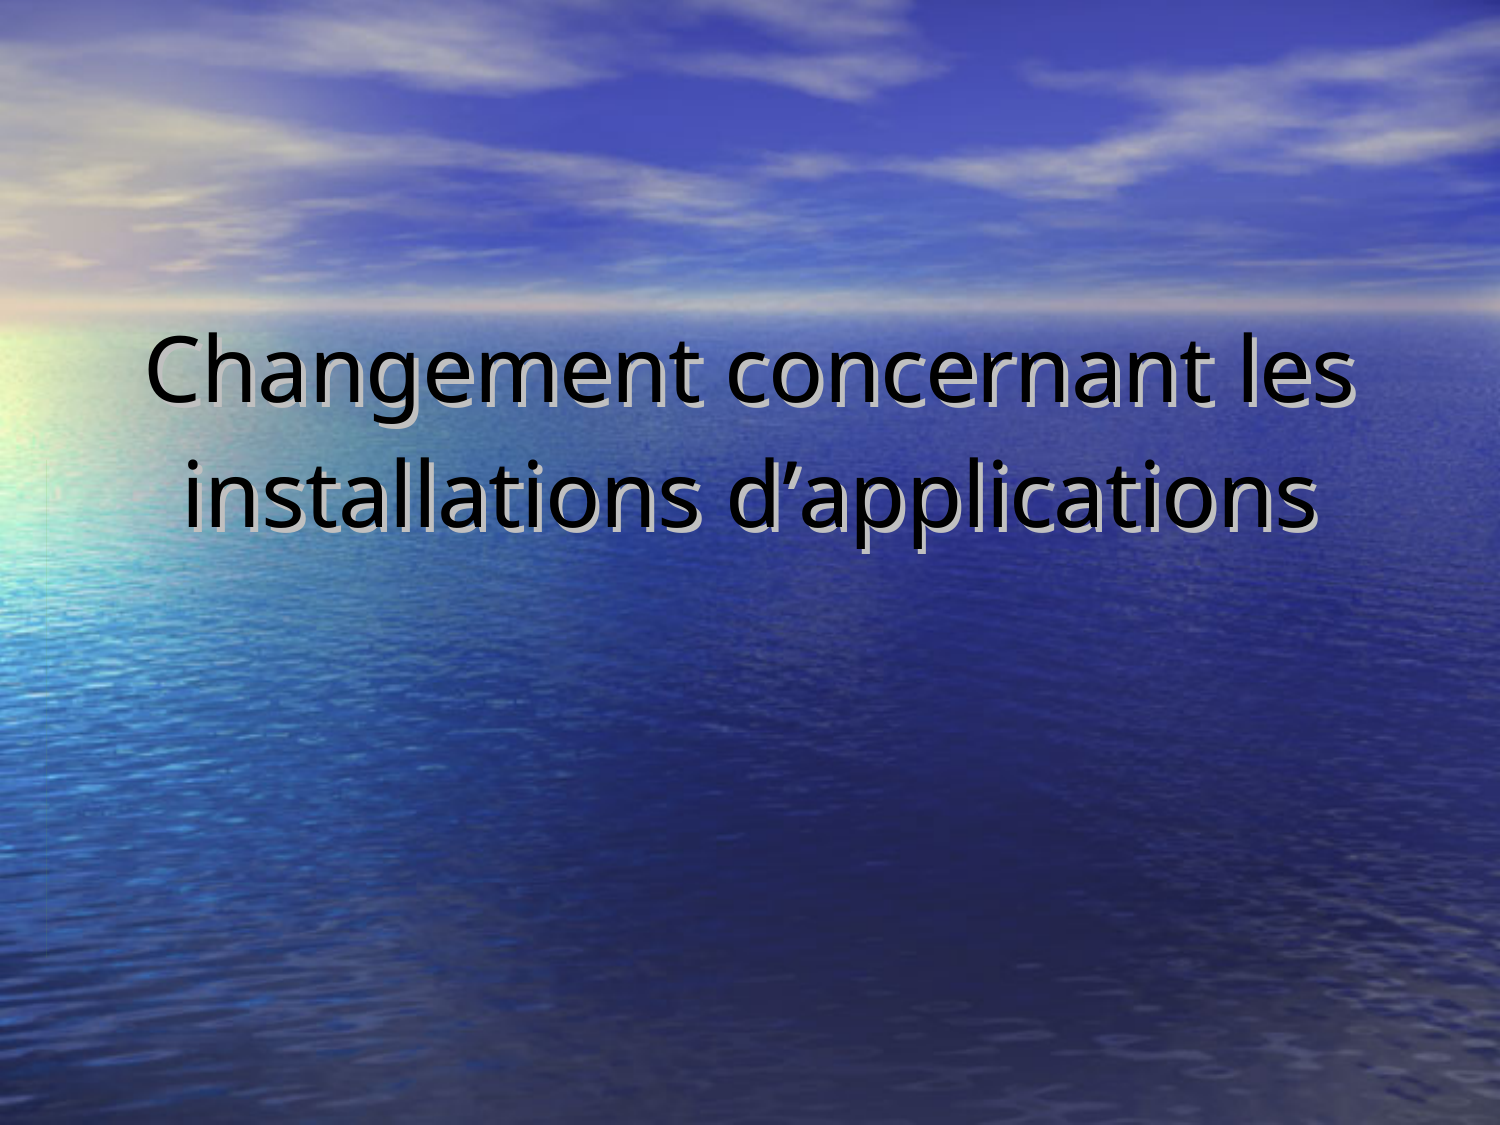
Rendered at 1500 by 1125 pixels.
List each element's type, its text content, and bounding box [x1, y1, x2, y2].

picture [0, 0, 1500, 1125]
text_box [225, 637, 1276, 926]
title Changement concernant les installations d’applications [112, 226, 1388, 563]
